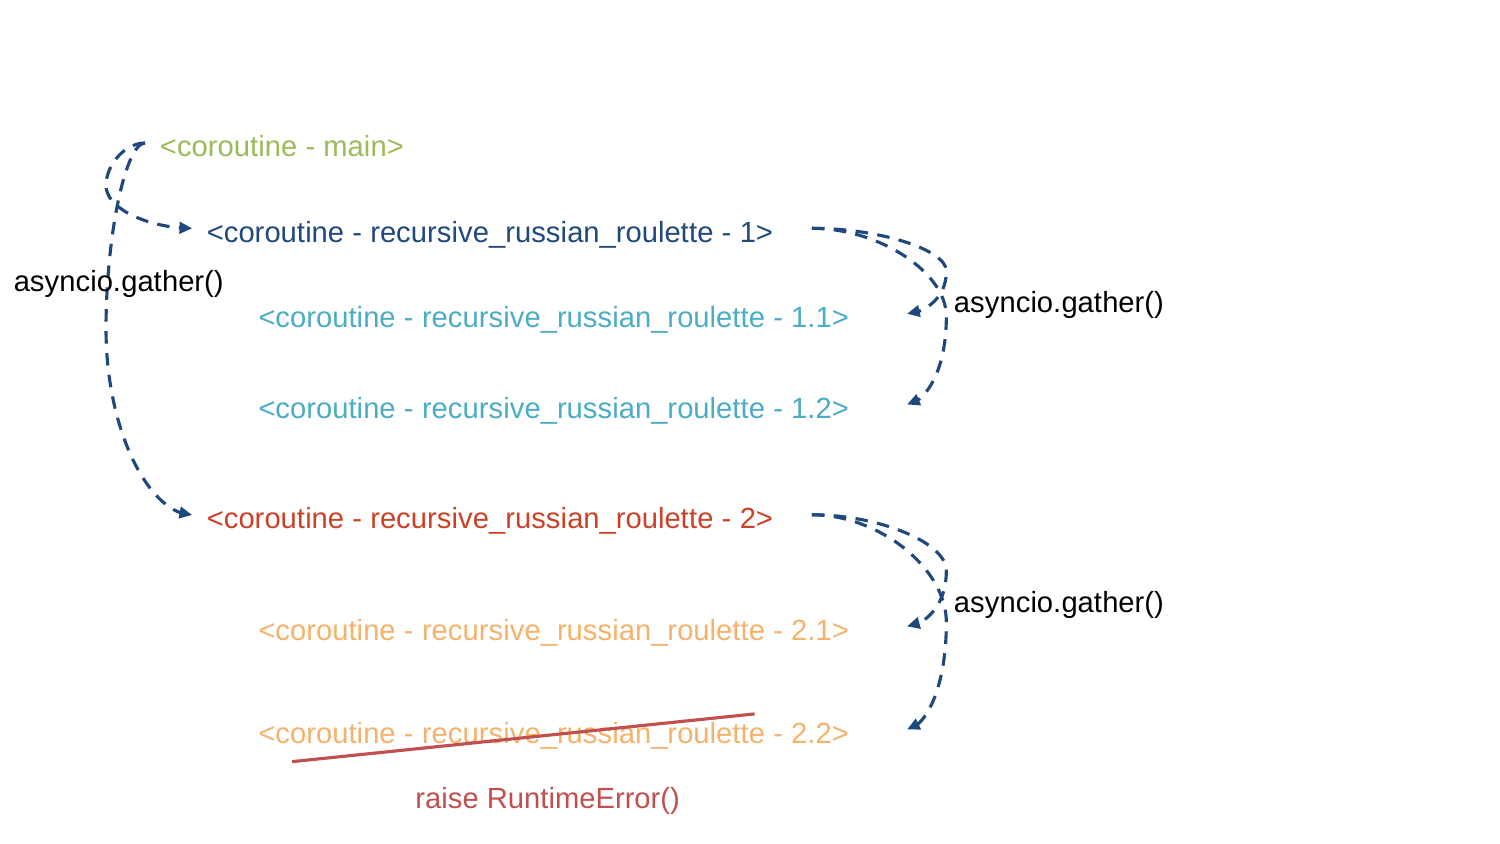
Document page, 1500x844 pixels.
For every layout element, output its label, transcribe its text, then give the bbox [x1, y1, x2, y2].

text_box raise RuntimeError() [400, 764, 755, 840]
text_box asyncio.gather() [938, 568, 1194, 652]
text_box asyncio.gather() [0, 247, 253, 330]
text_box <coroutine - recursive_russian_roulette - 1.1> [243, 283, 908, 344]
text_box <coroutine - main> [145, 112, 651, 174]
text_box asyncio.gather() [938, 268, 1194, 352]
text_box <coroutine - recursive_russian_roulette - 2> [191, 484, 812, 546]
text_box <coroutine - recursive_russian_roulette - 1.2> [243, 374, 908, 435]
text_box <coroutine - recursive_russian_roulette - 2.1> [243, 596, 908, 657]
text_box <coroutine - recursive_russian_roulette - 1> [191, 198, 812, 259]
text_box <coroutine - recursive_russian_roulette - 2.2> [243, 699, 908, 760]
